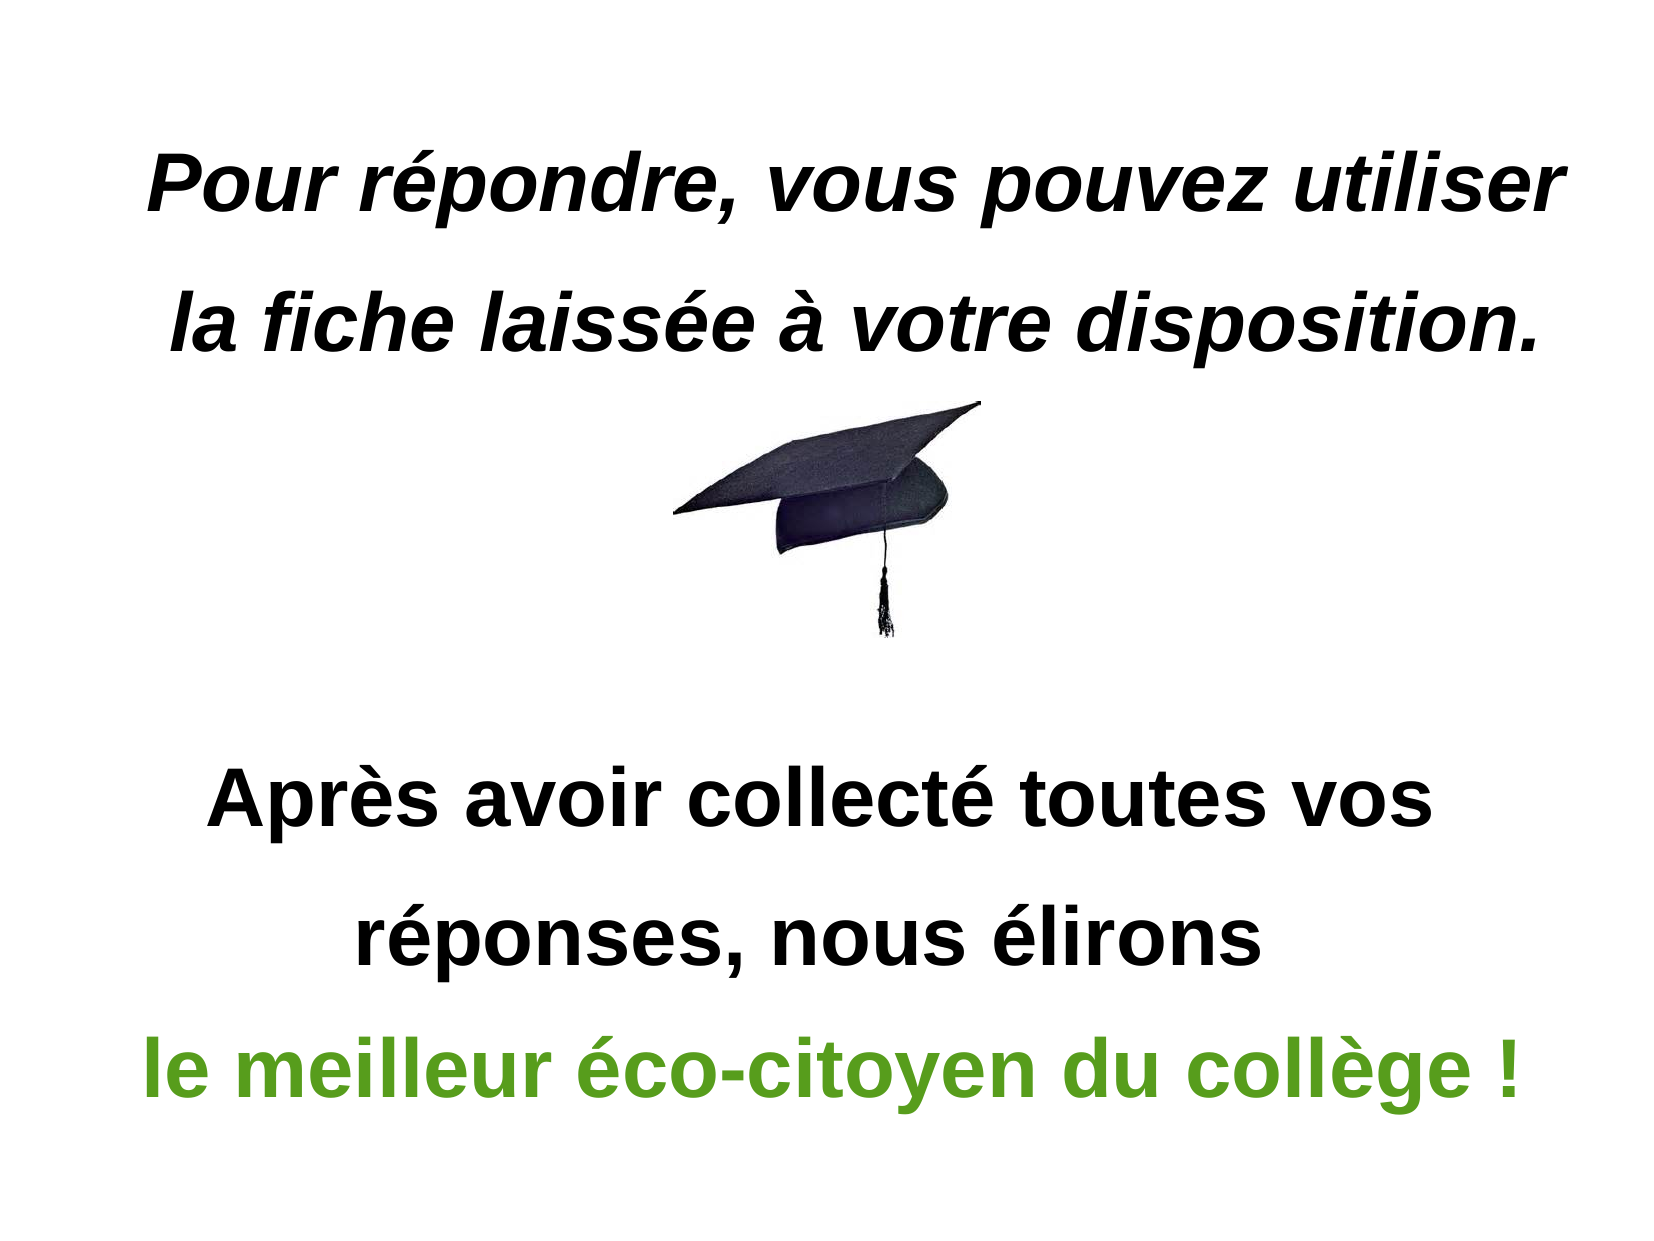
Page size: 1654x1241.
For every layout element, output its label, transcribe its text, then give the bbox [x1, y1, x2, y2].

text_box Après avoir collecté toutes vos réponses, nous élirons [94, 696, 1548, 954]
text_box le meilleur éco-citoyen du collège ! [94, 968, 1571, 1216]
picture [673, 401, 981, 638]
text_box Pour répondre, vous pouvez utiliser la fiche laissée à votre disposition. [129, 82, 1583, 331]
